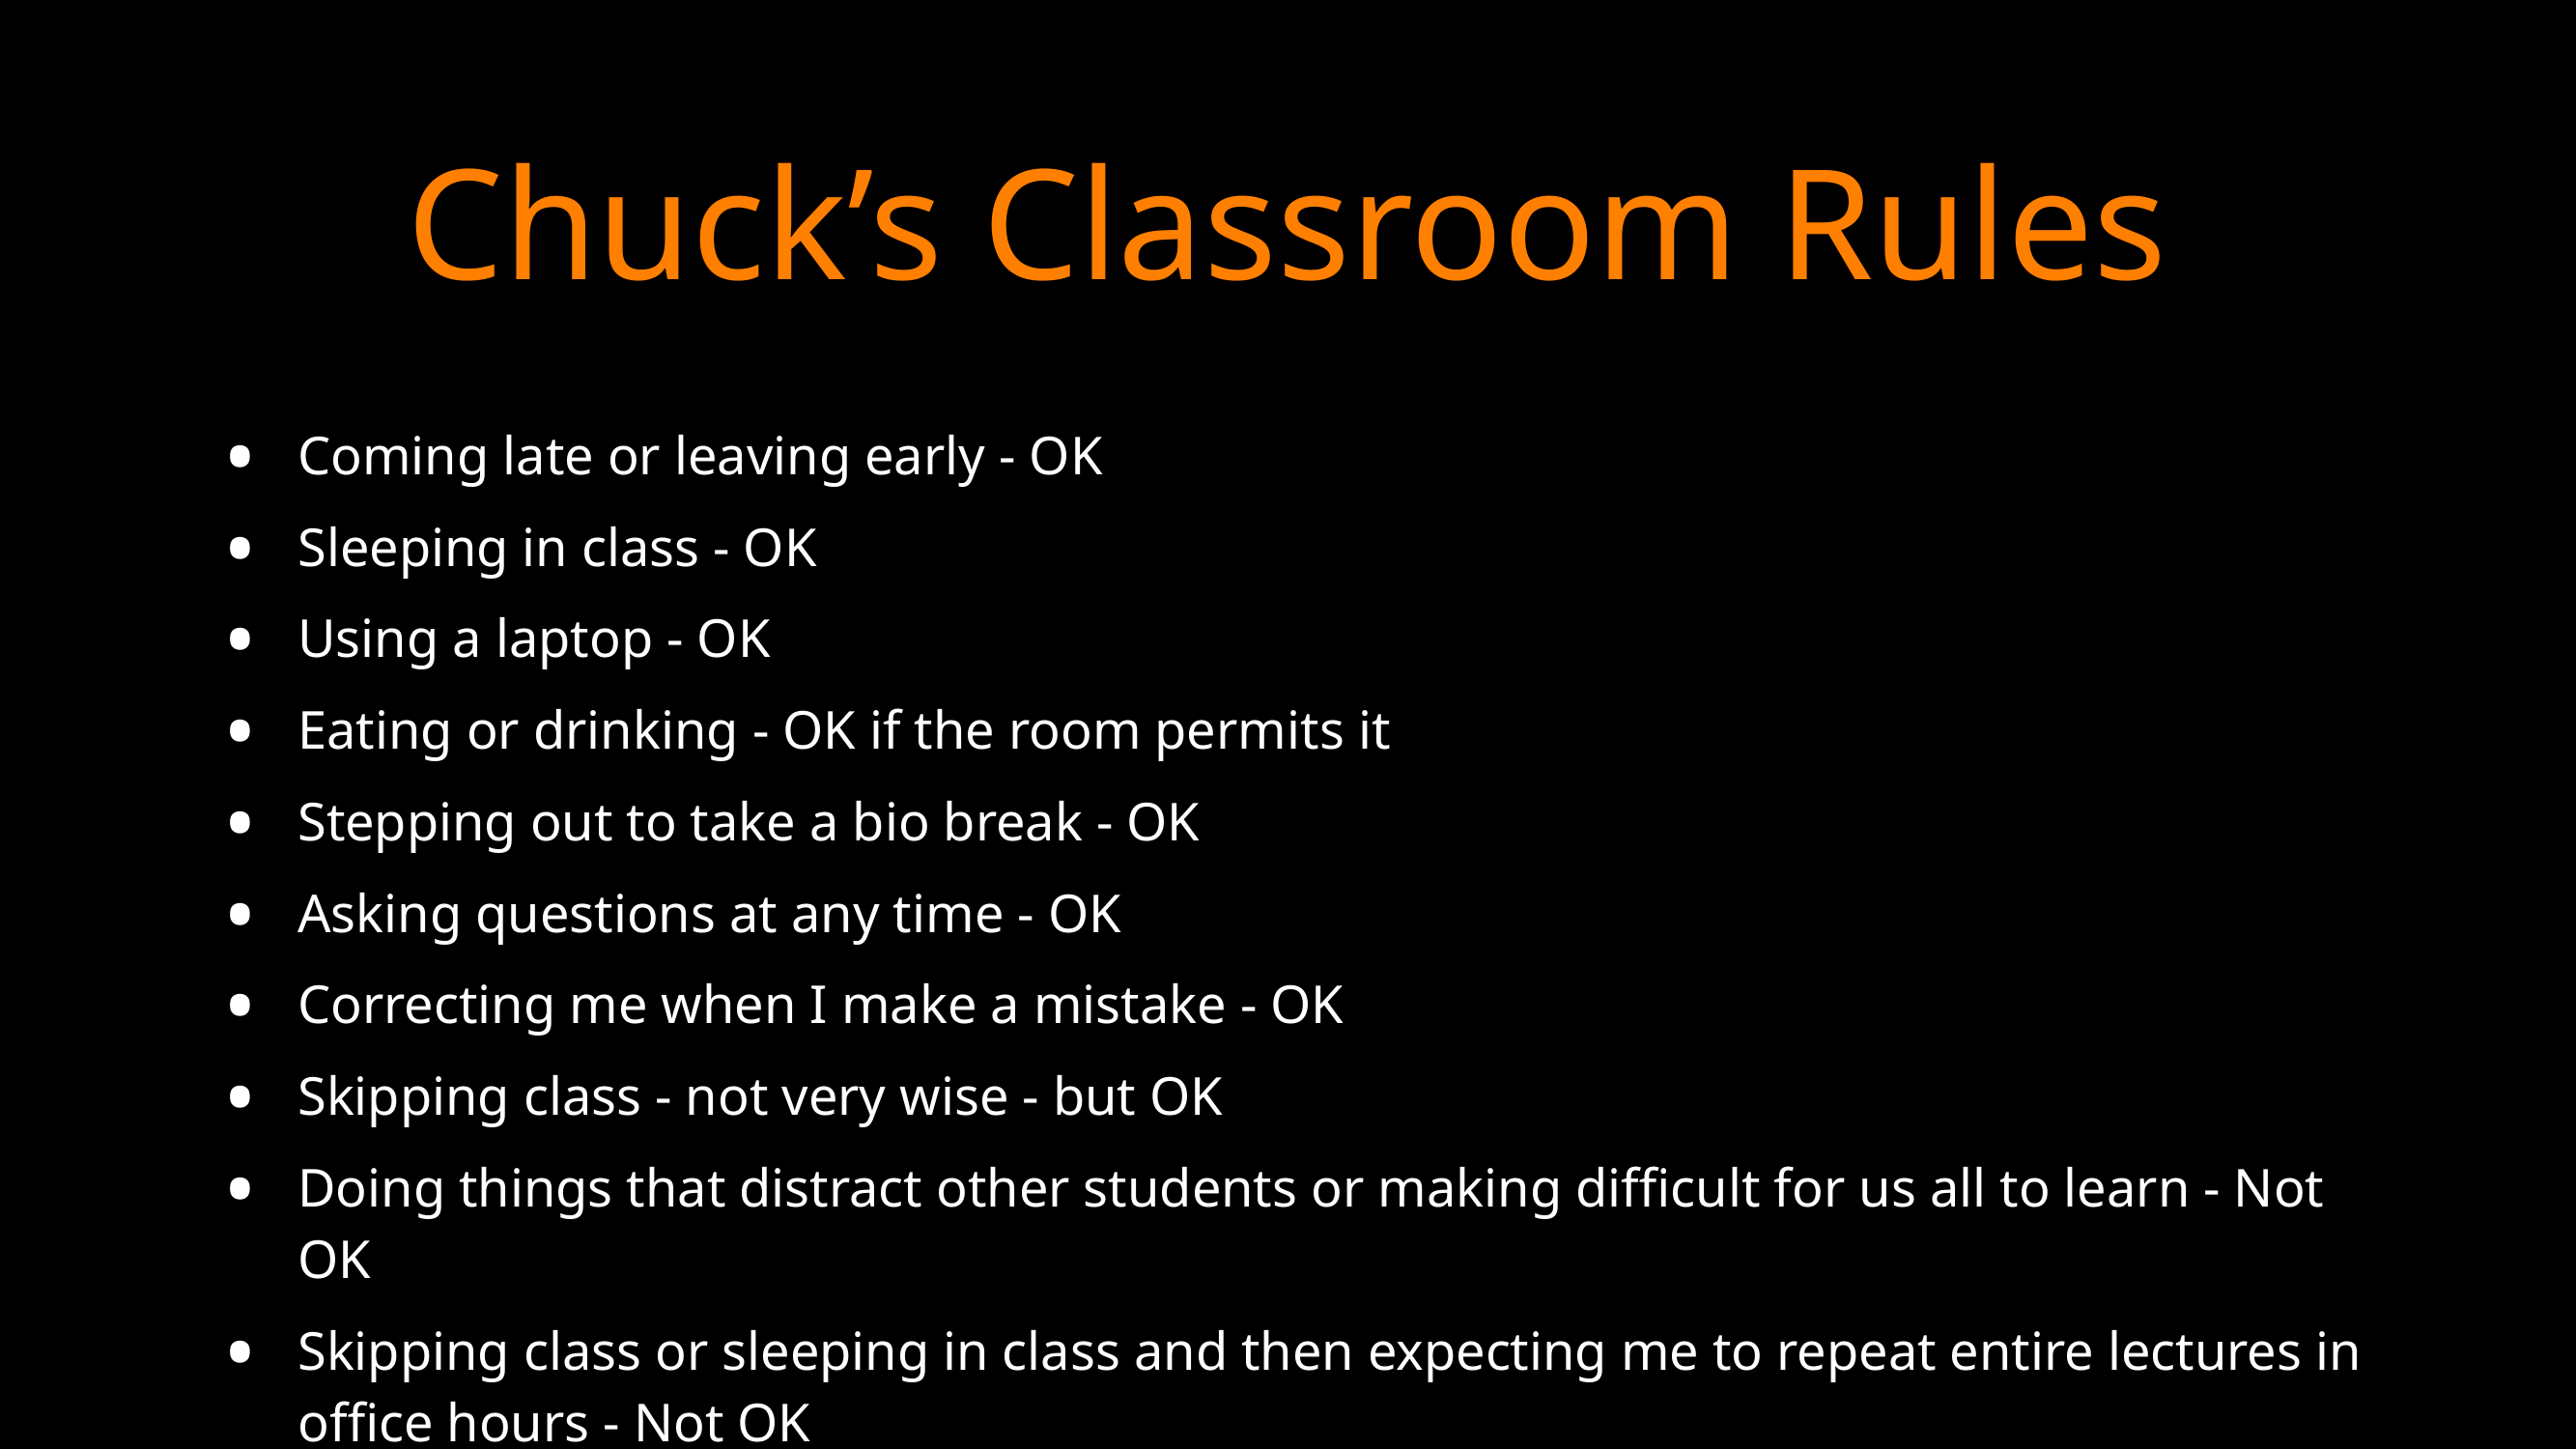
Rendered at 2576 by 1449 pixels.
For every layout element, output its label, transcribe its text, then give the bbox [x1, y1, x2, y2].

title Chuck’s Classroom Rules [183, 38, 2392, 403]
list Coming late or leaving early - OK Sleeping in class - OK Using a laptop - OK Eating or drinking - OK if the room permits it Stepping out to take a bio break - OK Asking questions at any time - OK Correcting me when I make a mistake - OK Skipping class - not very wise - but OK Doing things that distract other students or making difficult for us all to learn - Not OK Skipping class or sleeping in class and then expecting me to repeat entire lectures in office hours - Not OK Waiting to the last minute and asking me to review the whole semester in office hours - Not OK [183, 412, 2392, 1434]
